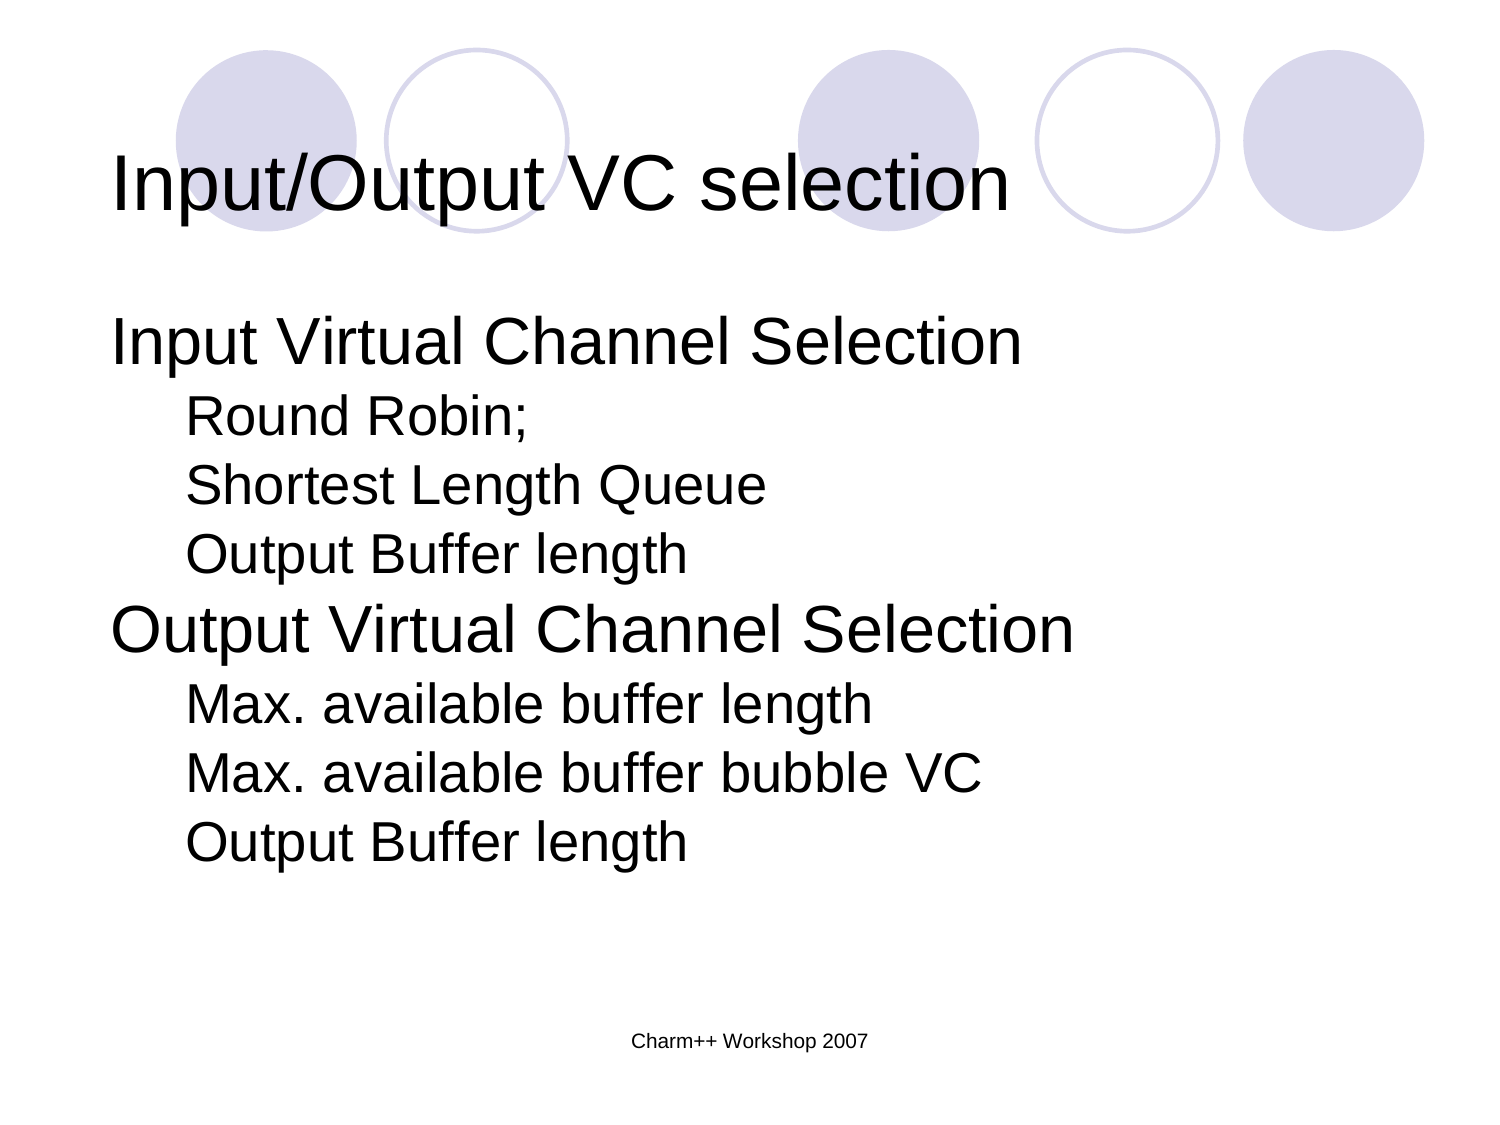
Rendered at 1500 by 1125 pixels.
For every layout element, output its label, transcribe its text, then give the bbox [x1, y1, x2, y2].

list Input Virtual Channel Selection Round Robin; Shortest Length Queue Output Buffer length Output Virtual Channel Selection Max. available buffer length Max. available buffer bubble VC Output Buffer length [110, 312, 1392, 1022]
title Input/Output VC selection [110, 93, 1392, 282]
